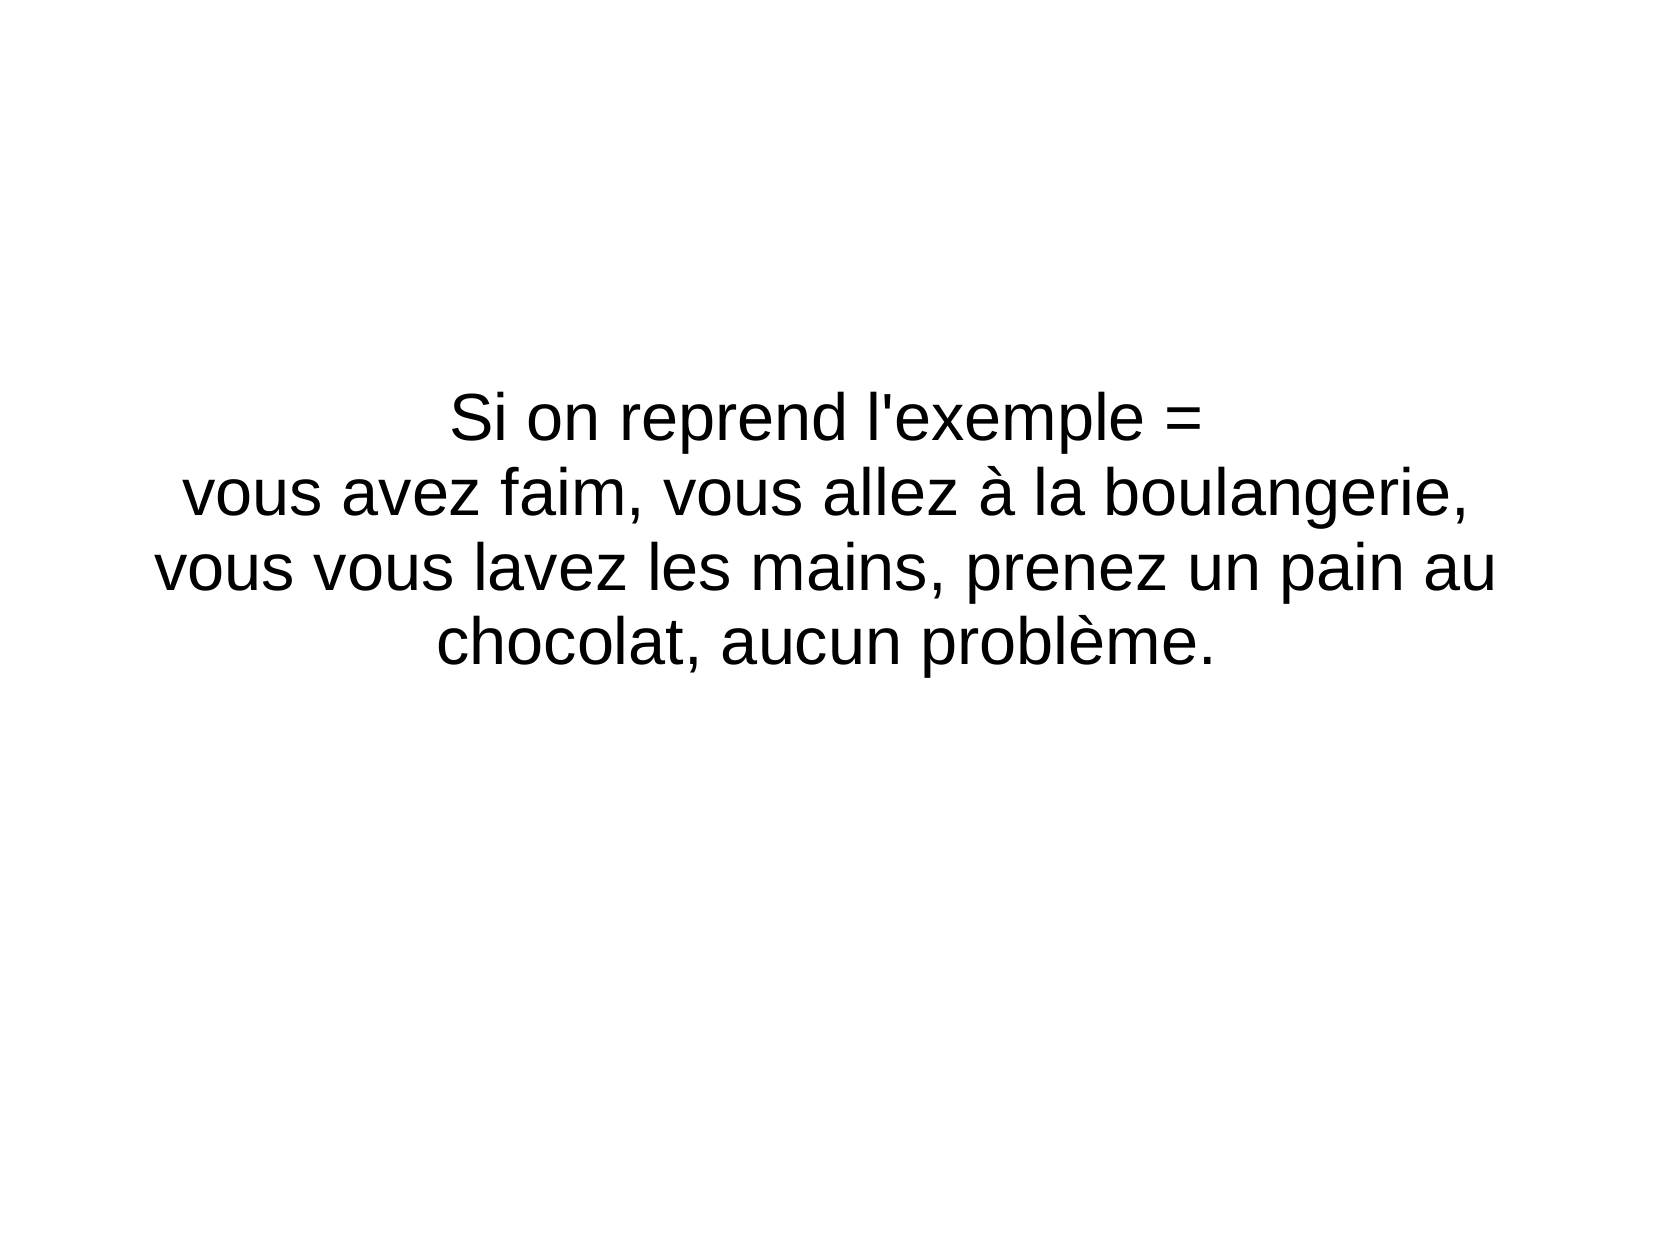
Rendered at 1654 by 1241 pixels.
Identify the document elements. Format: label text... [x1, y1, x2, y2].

subtitle Si on reprend l'exemple = vous avez faim, vous allez à la boulangerie, vous vous lavez les mains, prenez un pain au chocolat, aucun problème. [82, 49, 1571, 1010]
